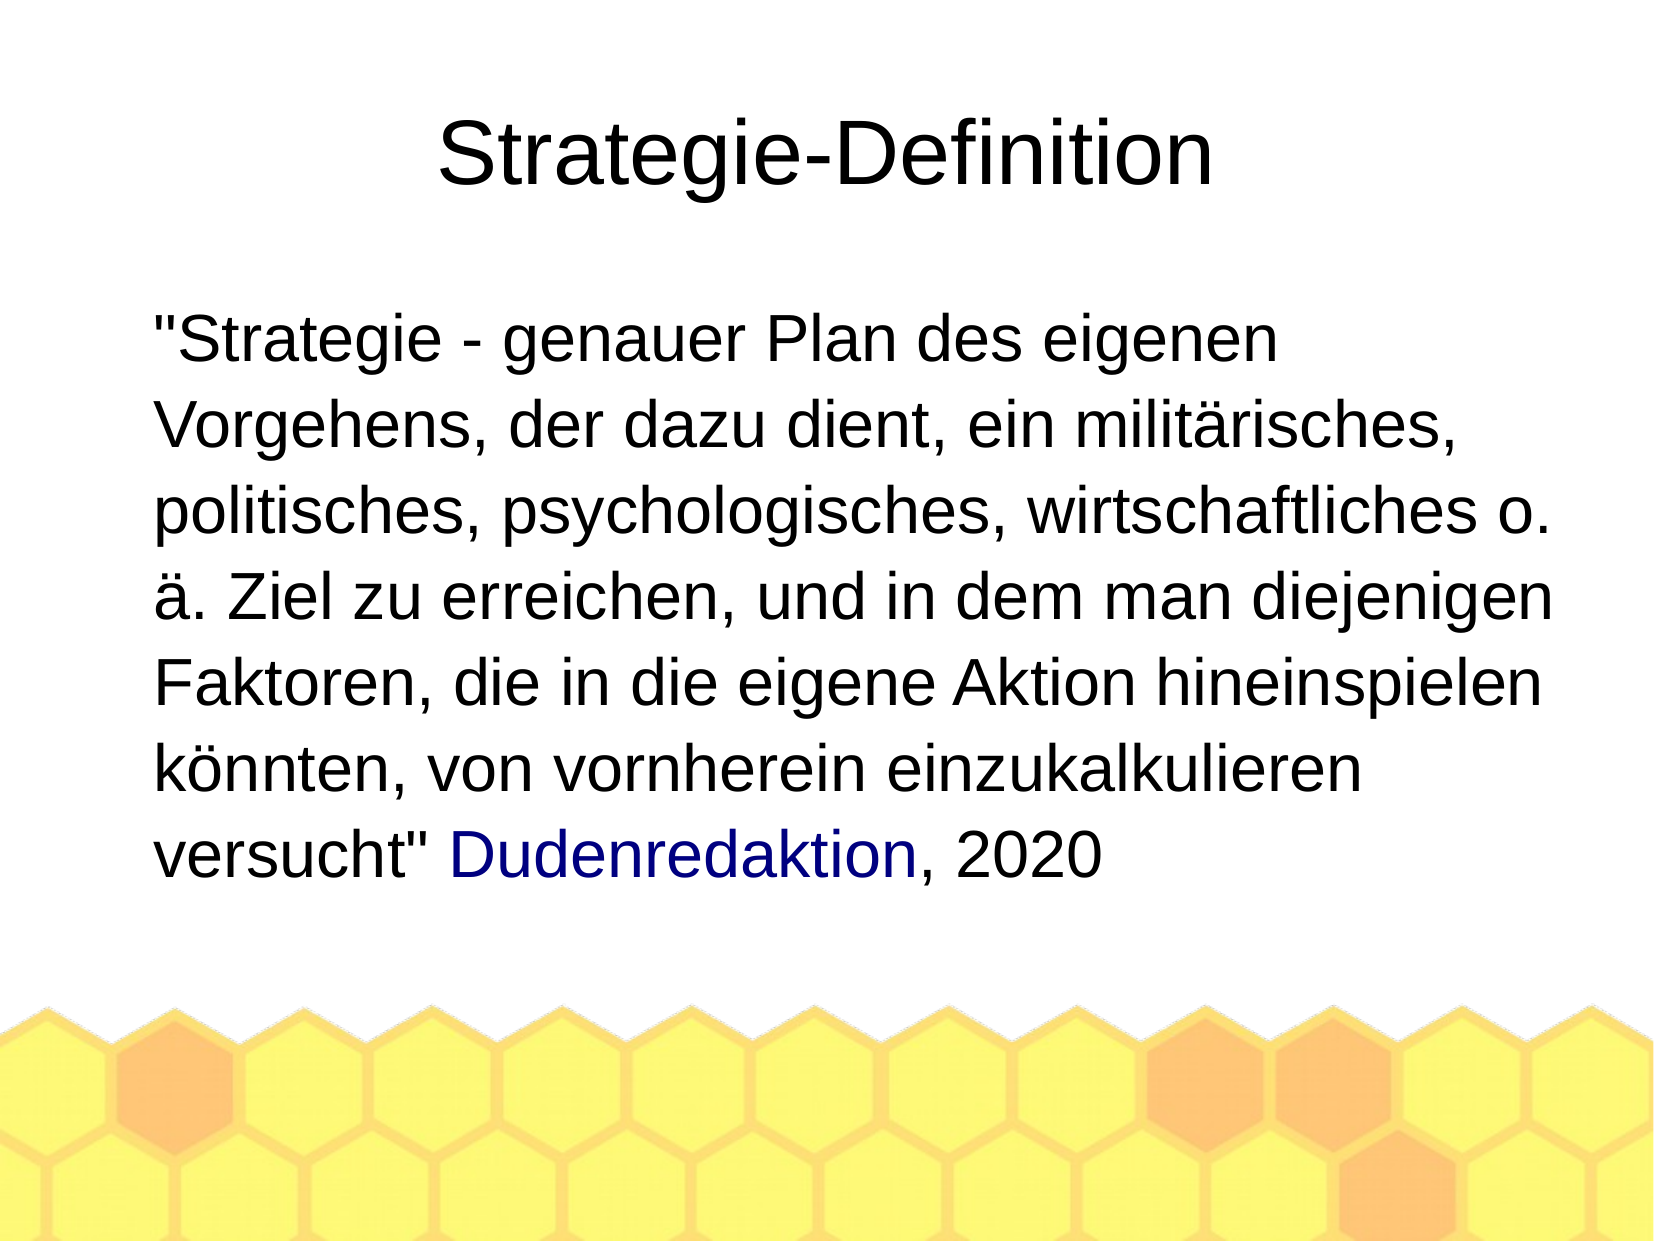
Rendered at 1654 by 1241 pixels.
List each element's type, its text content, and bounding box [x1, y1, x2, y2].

list "Strategie - genauer Plan des eigenen Vorgehens, der dazu dient, ein militärisches, politisches, psychologisches, wirtschaftliches o. ä. Ziel zu erreichen, und in dem man diejenigen Faktoren, die in die eigene Aktion hineinspielen könnten, von vornherein einzukalkulieren versucht" Dudenredaktion, 2020 [153, 290, 1571, 1010]
picture [0, 1001, 1654, 1241]
title Strategie-Definition [82, 49, 1571, 257]
